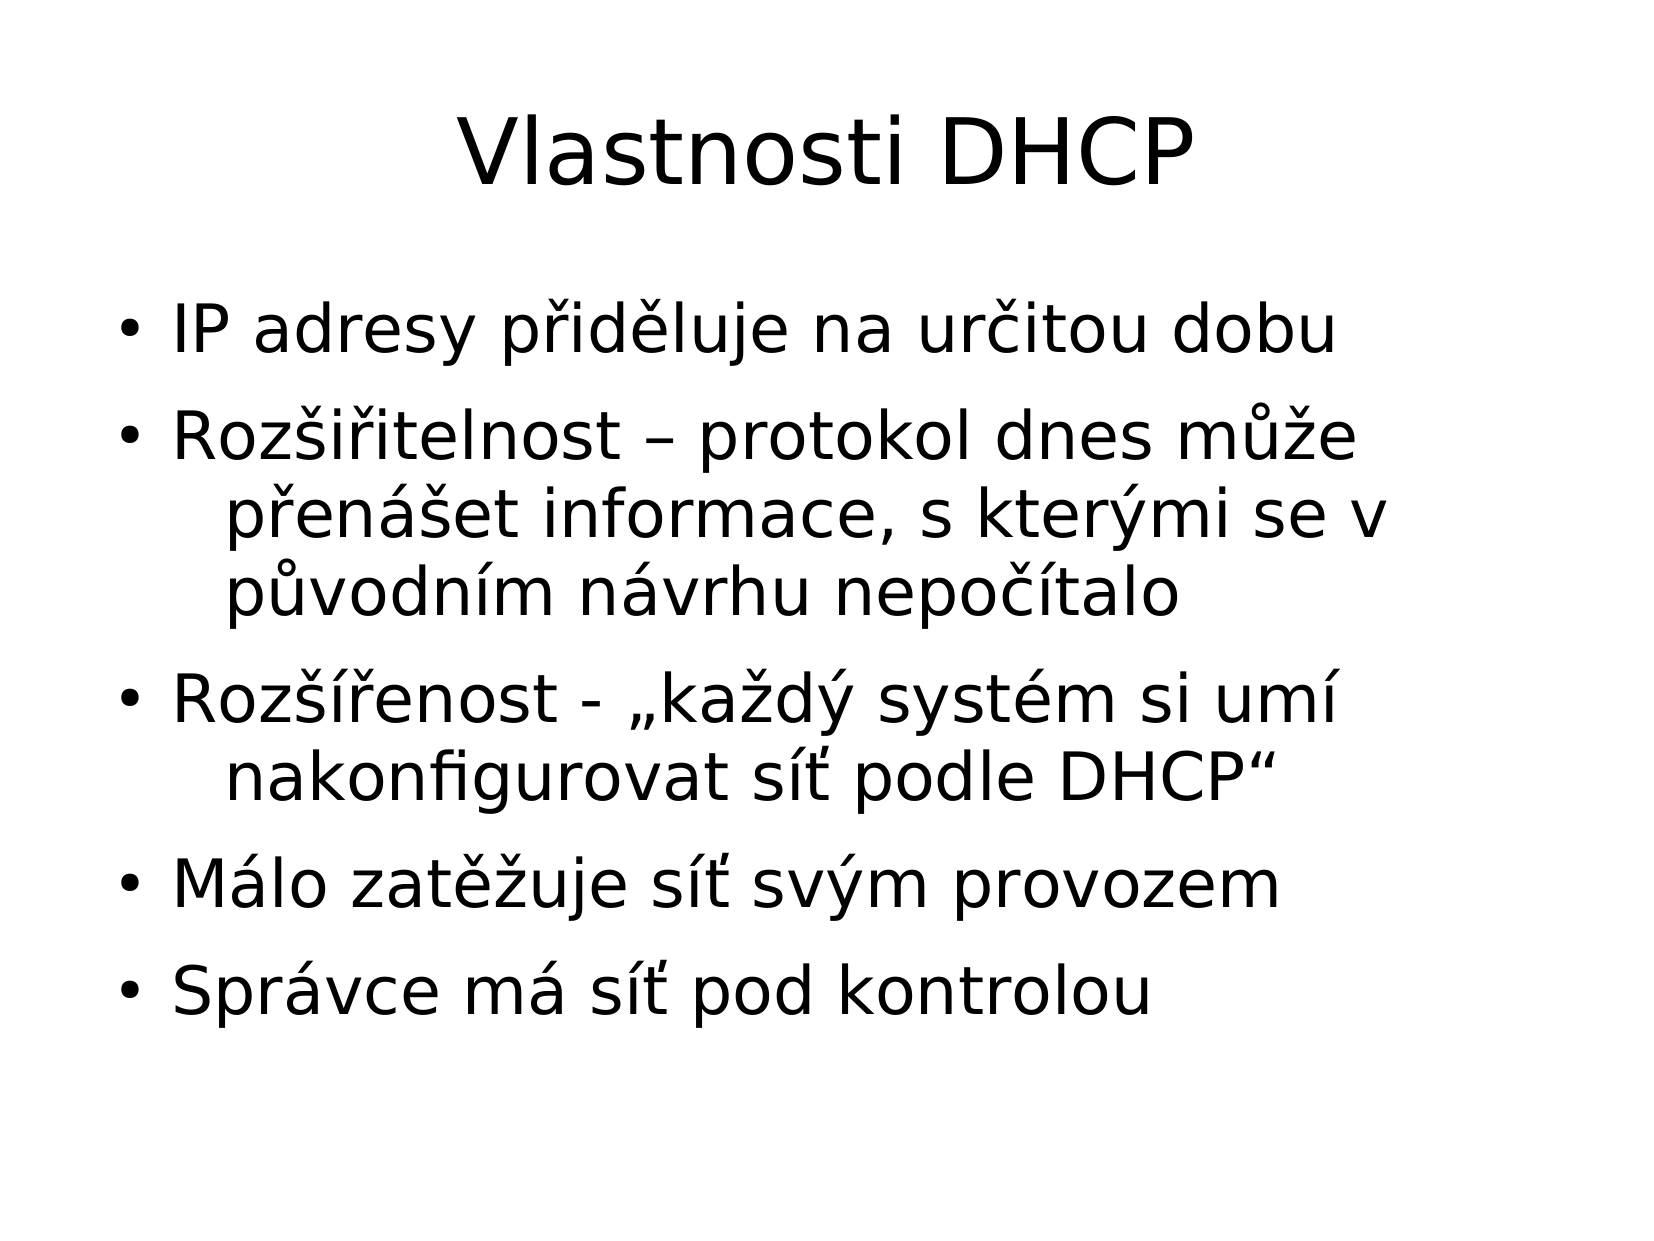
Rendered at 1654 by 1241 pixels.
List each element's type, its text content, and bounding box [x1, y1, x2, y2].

list IP adresy přiděluje na určitou dobu Rozšiřitelnost – protokol dnes může přenášet informace, s kterými se v původním návrhu nepočítalo Rozšířenost - „každý systém si umí nakonfigurovat síť podle DHCP“ Málo zatěžuje síť svým provozem Správce má síť pod kontrolou [82, 290, 1571, 1109]
title Vlastnosti DHCP [82, 56, 1571, 250]
